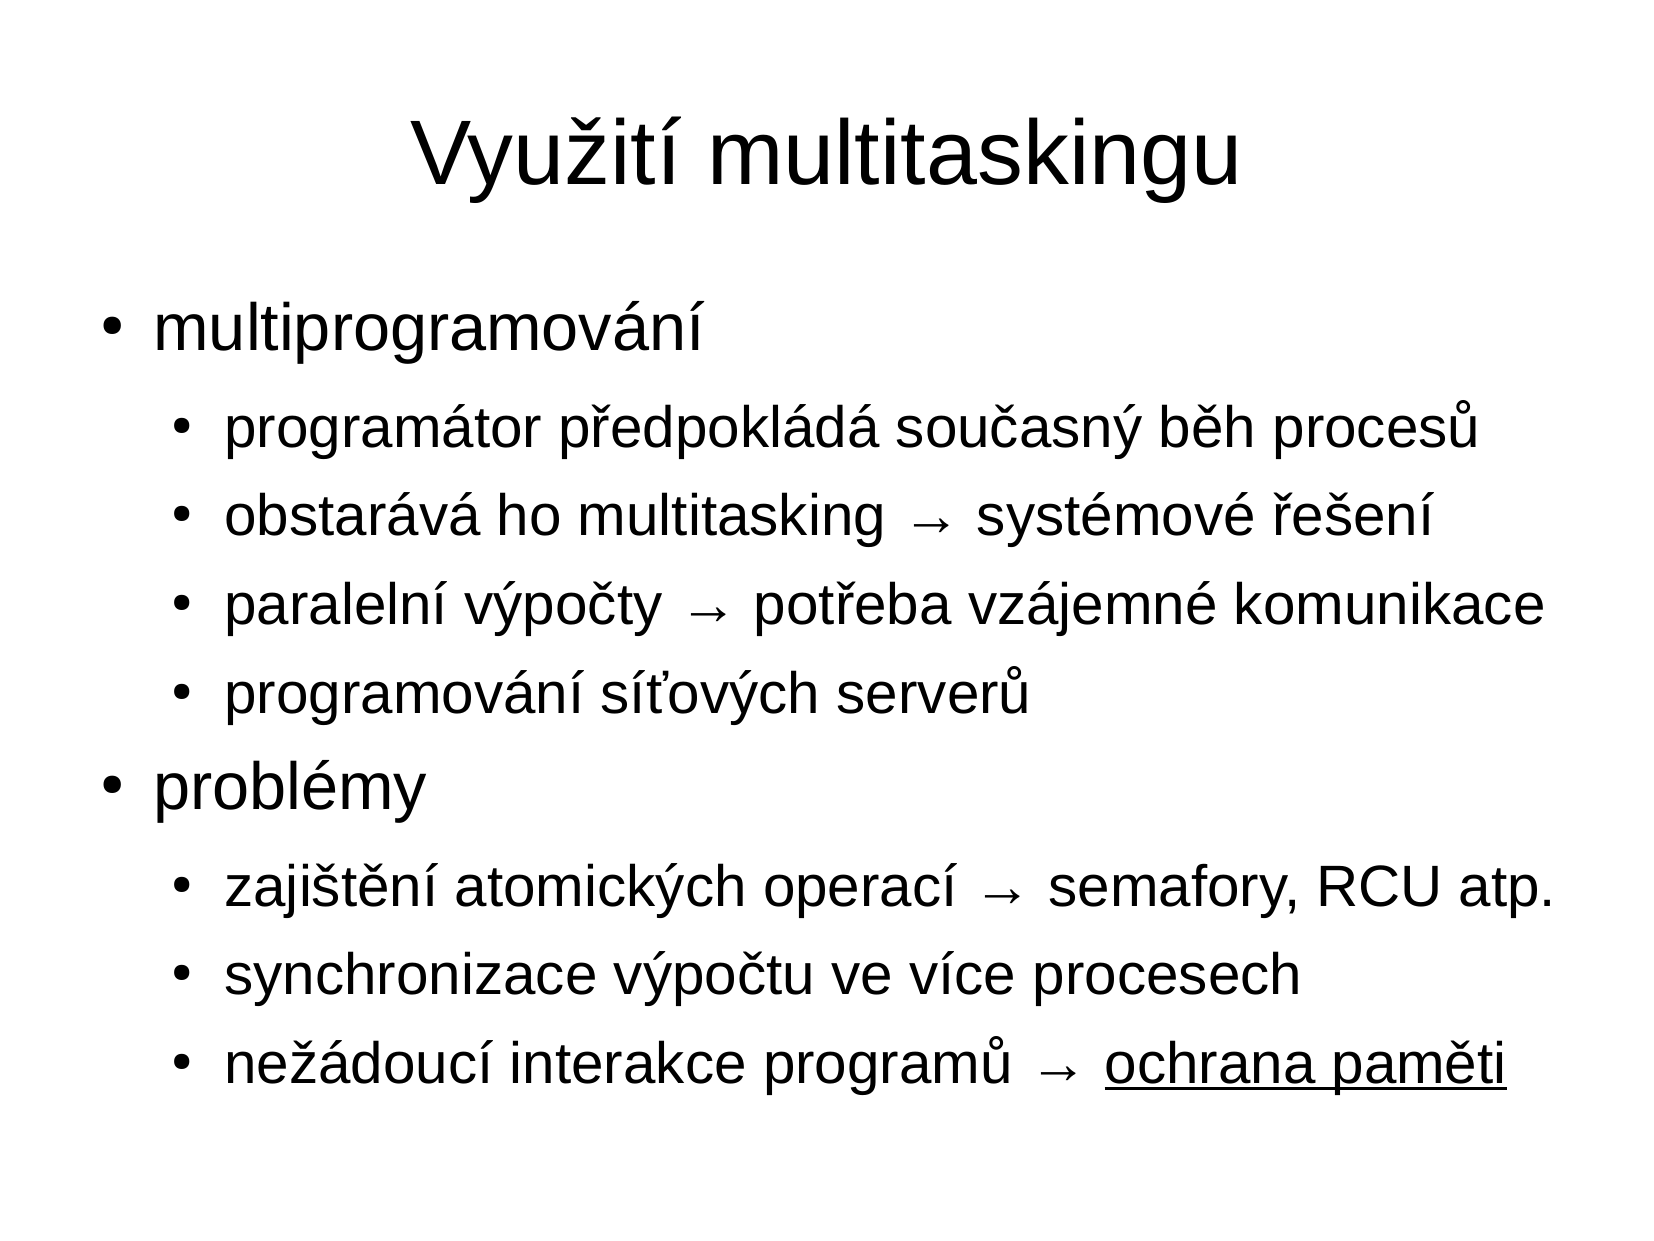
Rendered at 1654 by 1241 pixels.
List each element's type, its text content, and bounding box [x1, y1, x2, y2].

title Využití multitaskingu [82, 56, 1571, 250]
list multiprogramování programátor předpokládá současný běh procesů obstarává ho multitasking → systémové řešení paralelní výpočty → potřeba vzájemné komunikace programování síťových serverů problémy zajištění atomických operací → semafory, RCU atp. synchronizace výpočtu ve více procesech nežádoucí interakce programů → ochrana paměti [82, 290, 1571, 1096]
